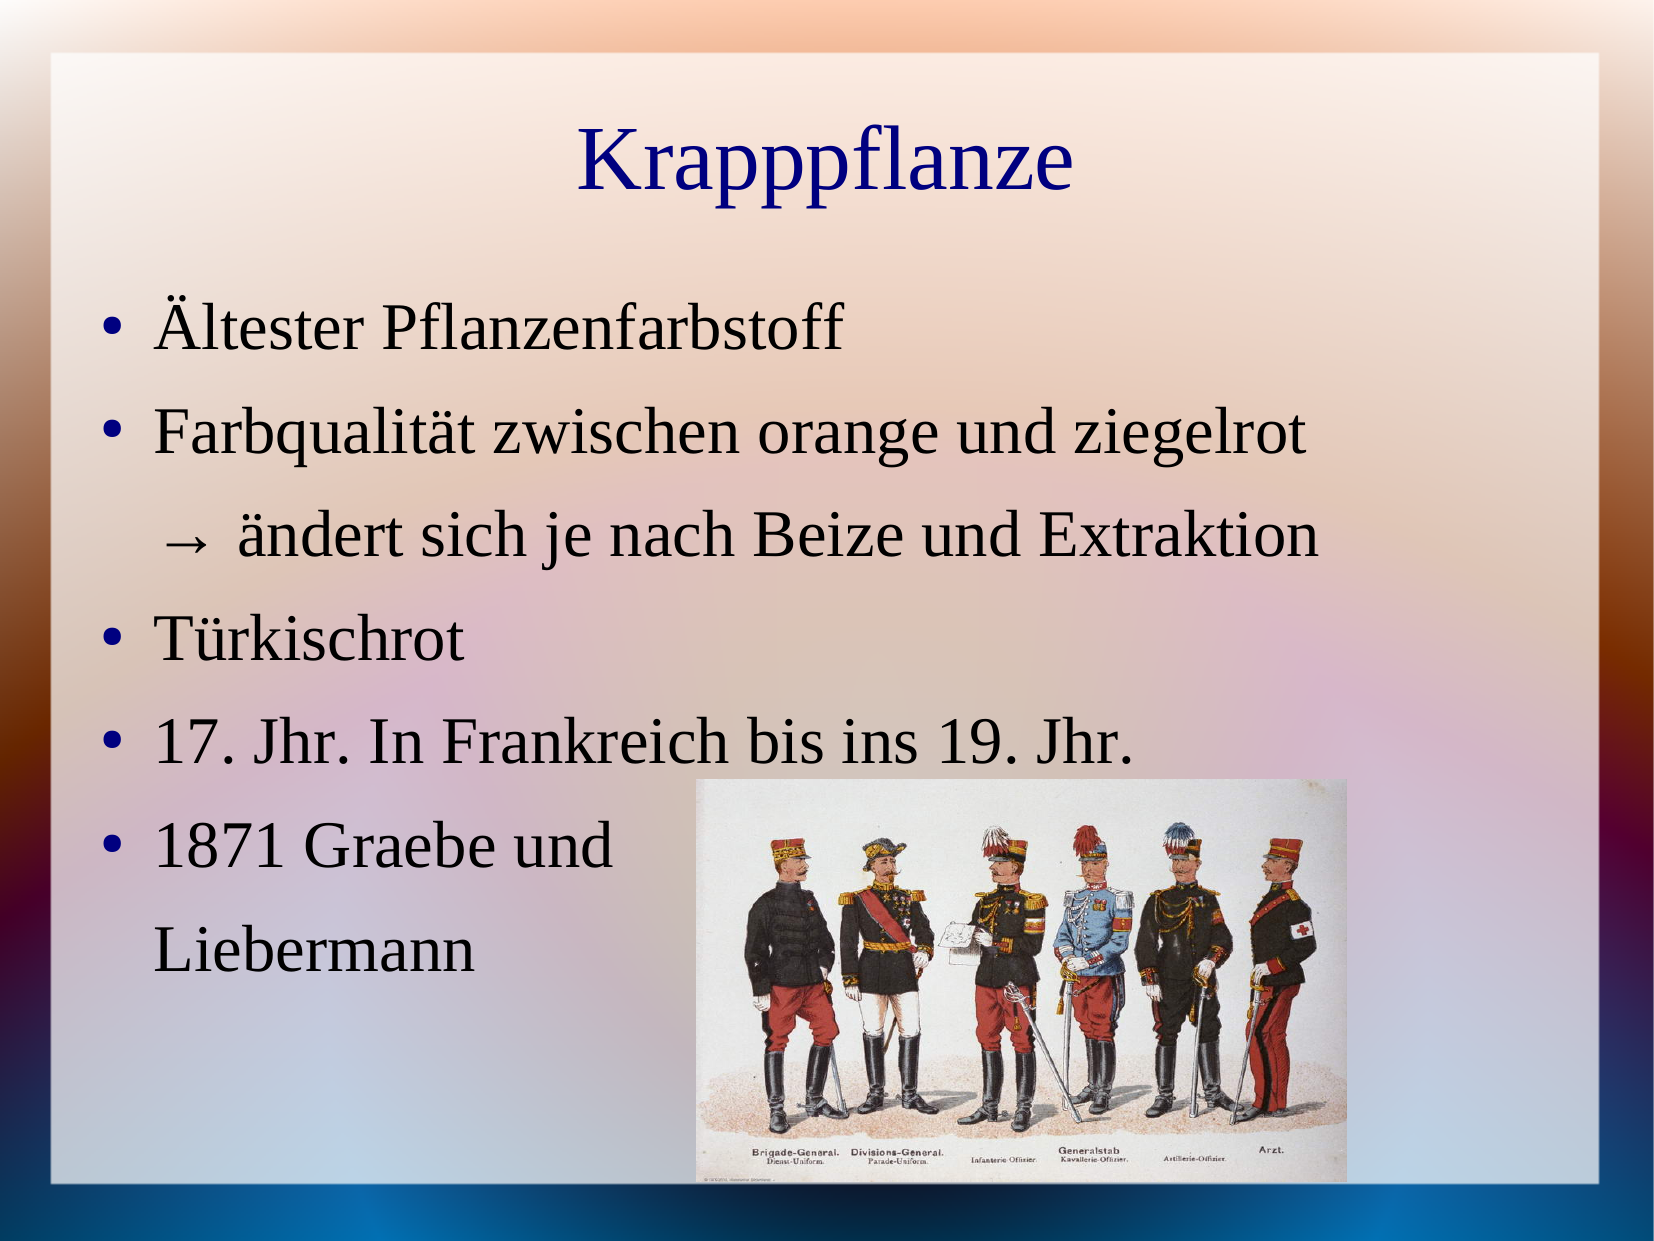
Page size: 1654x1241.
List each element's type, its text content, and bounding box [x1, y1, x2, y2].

picture [0, 0, 1654, 1241]
list Ältester Pflanzenfarbstoff Farbqualität zwischen orange und ziegelrot → ändert sich je nach Beize und Extraktion Türkischrot 17. Jhr. In Frankreich bis ins 19. Jhr. 1871 Graebe und Liebermann [82, 290, 1571, 1034]
title Krapppflanze [82, 55, 1571, 263]
